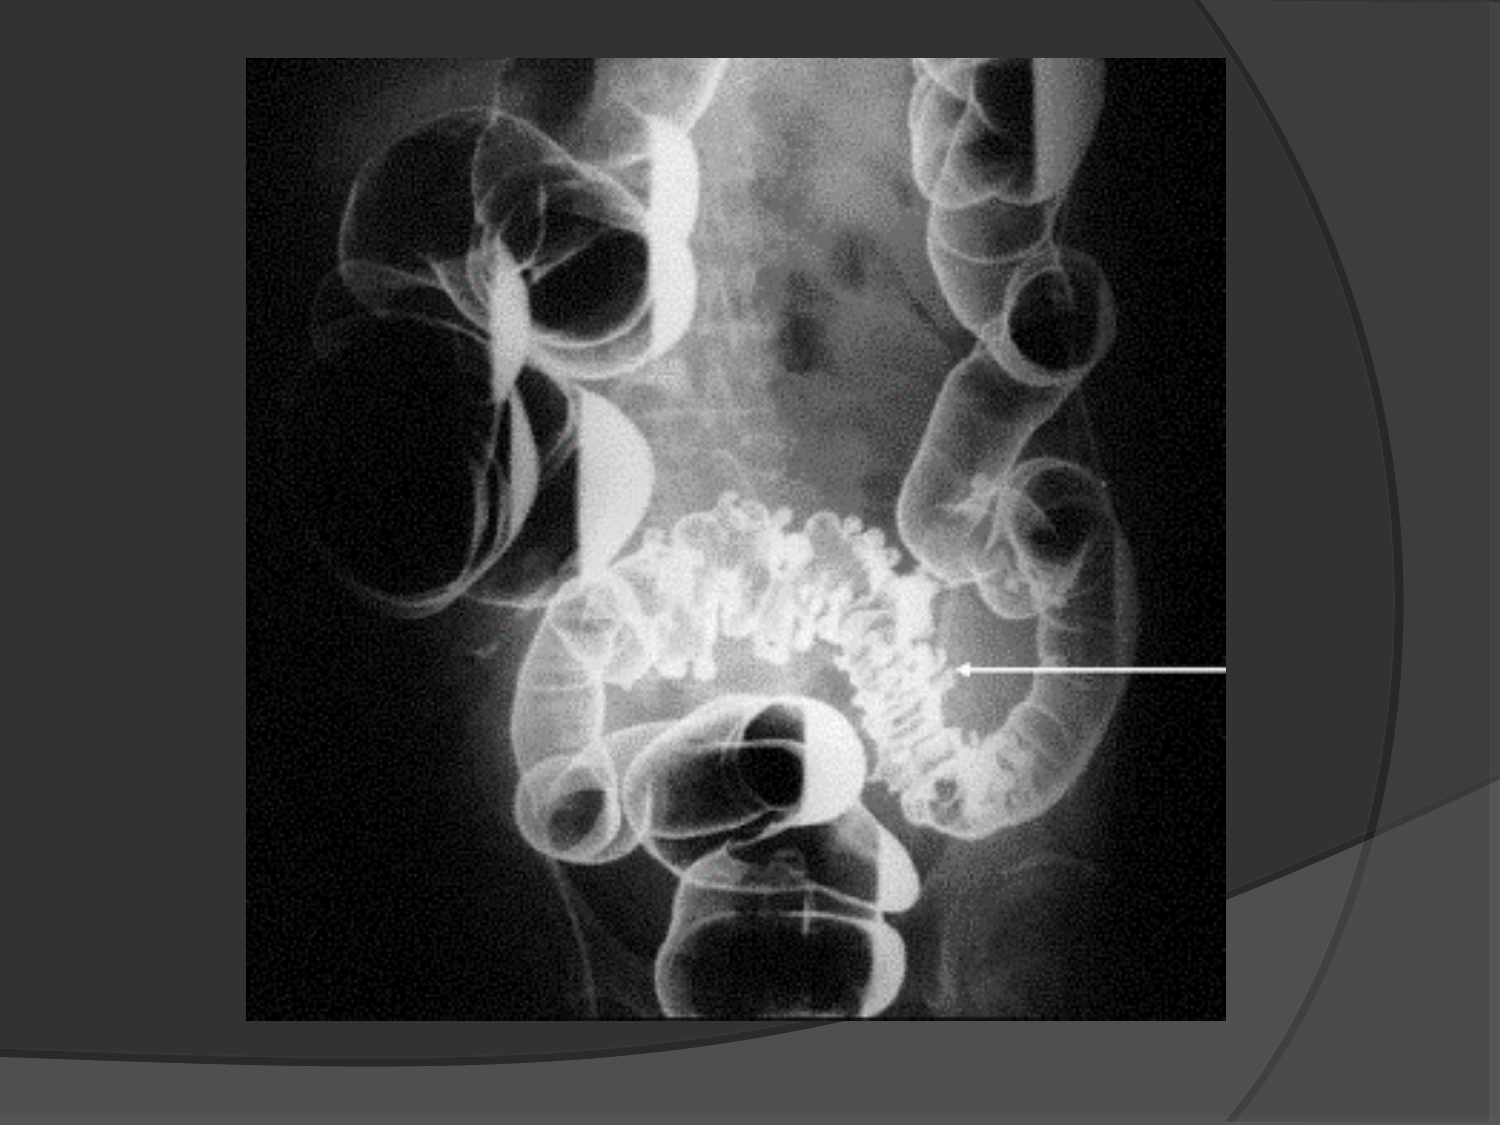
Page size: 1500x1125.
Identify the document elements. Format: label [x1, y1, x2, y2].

picture [246, 58, 1226, 1022]
